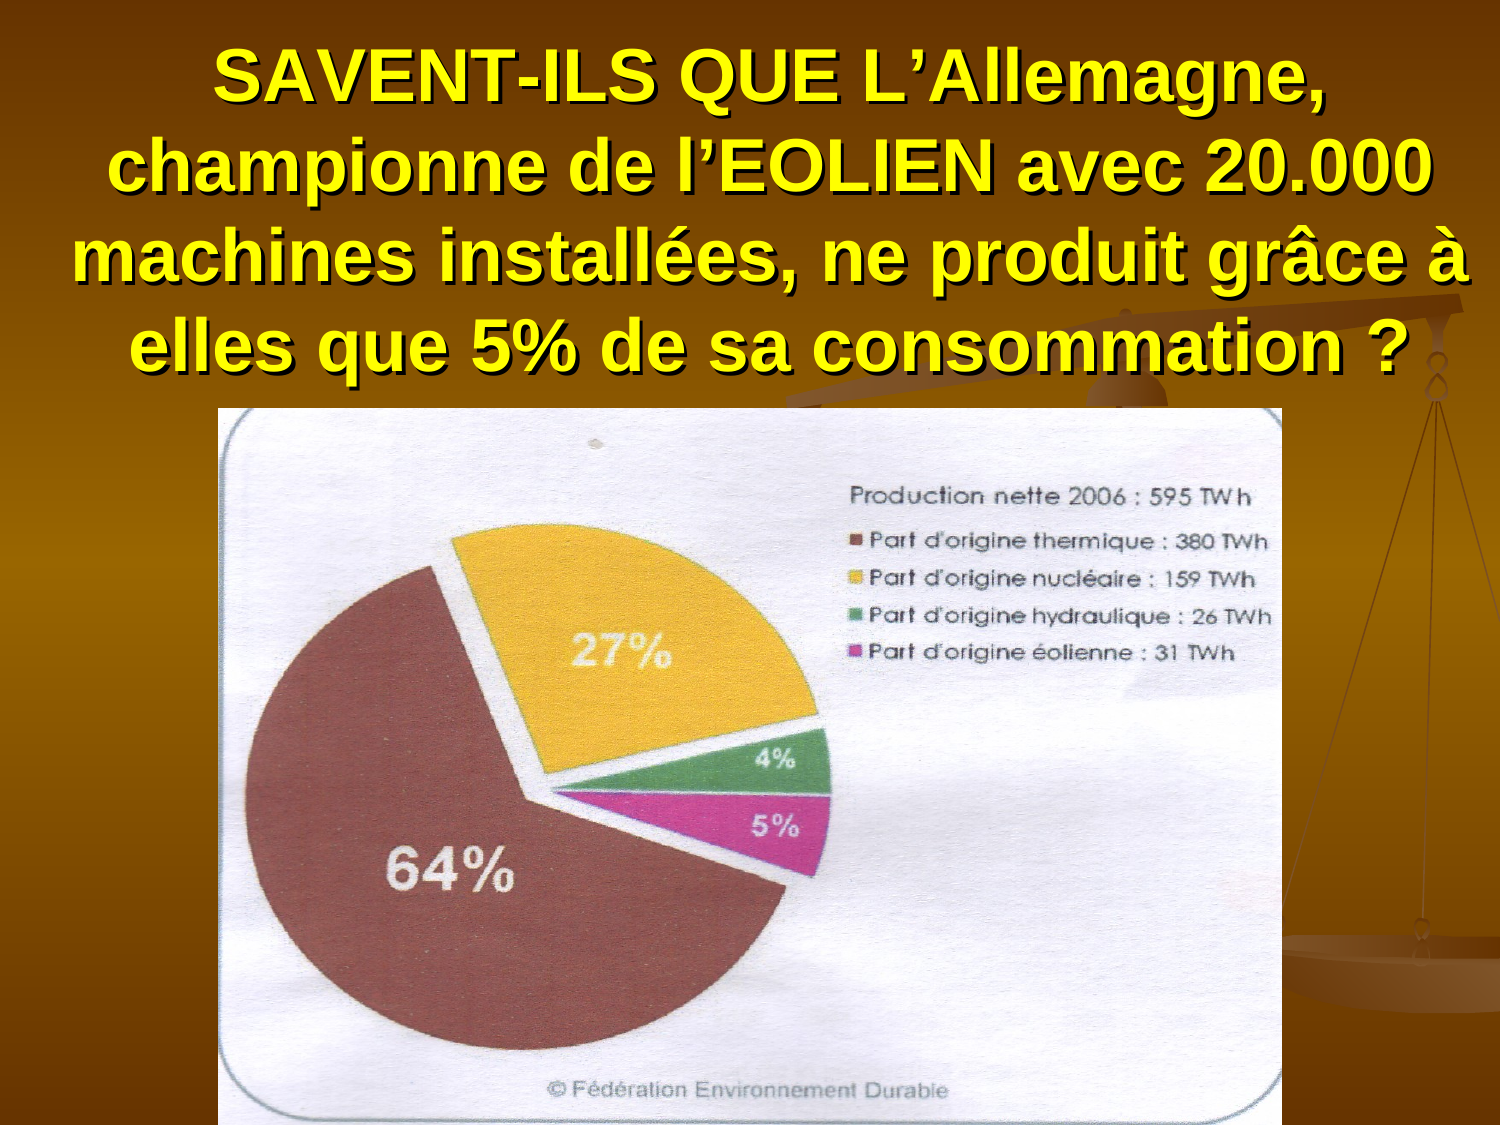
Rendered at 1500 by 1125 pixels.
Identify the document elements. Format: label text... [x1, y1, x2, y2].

title SAVENT-ILS QUE L’Allemagne, championne de l’EOLIEN avec 20.000 machines installées, ne produit grâce à elles que 5% de sa consommation ? [41, 0, 1500, 414]
picture [218, 408, 1282, 1125]
